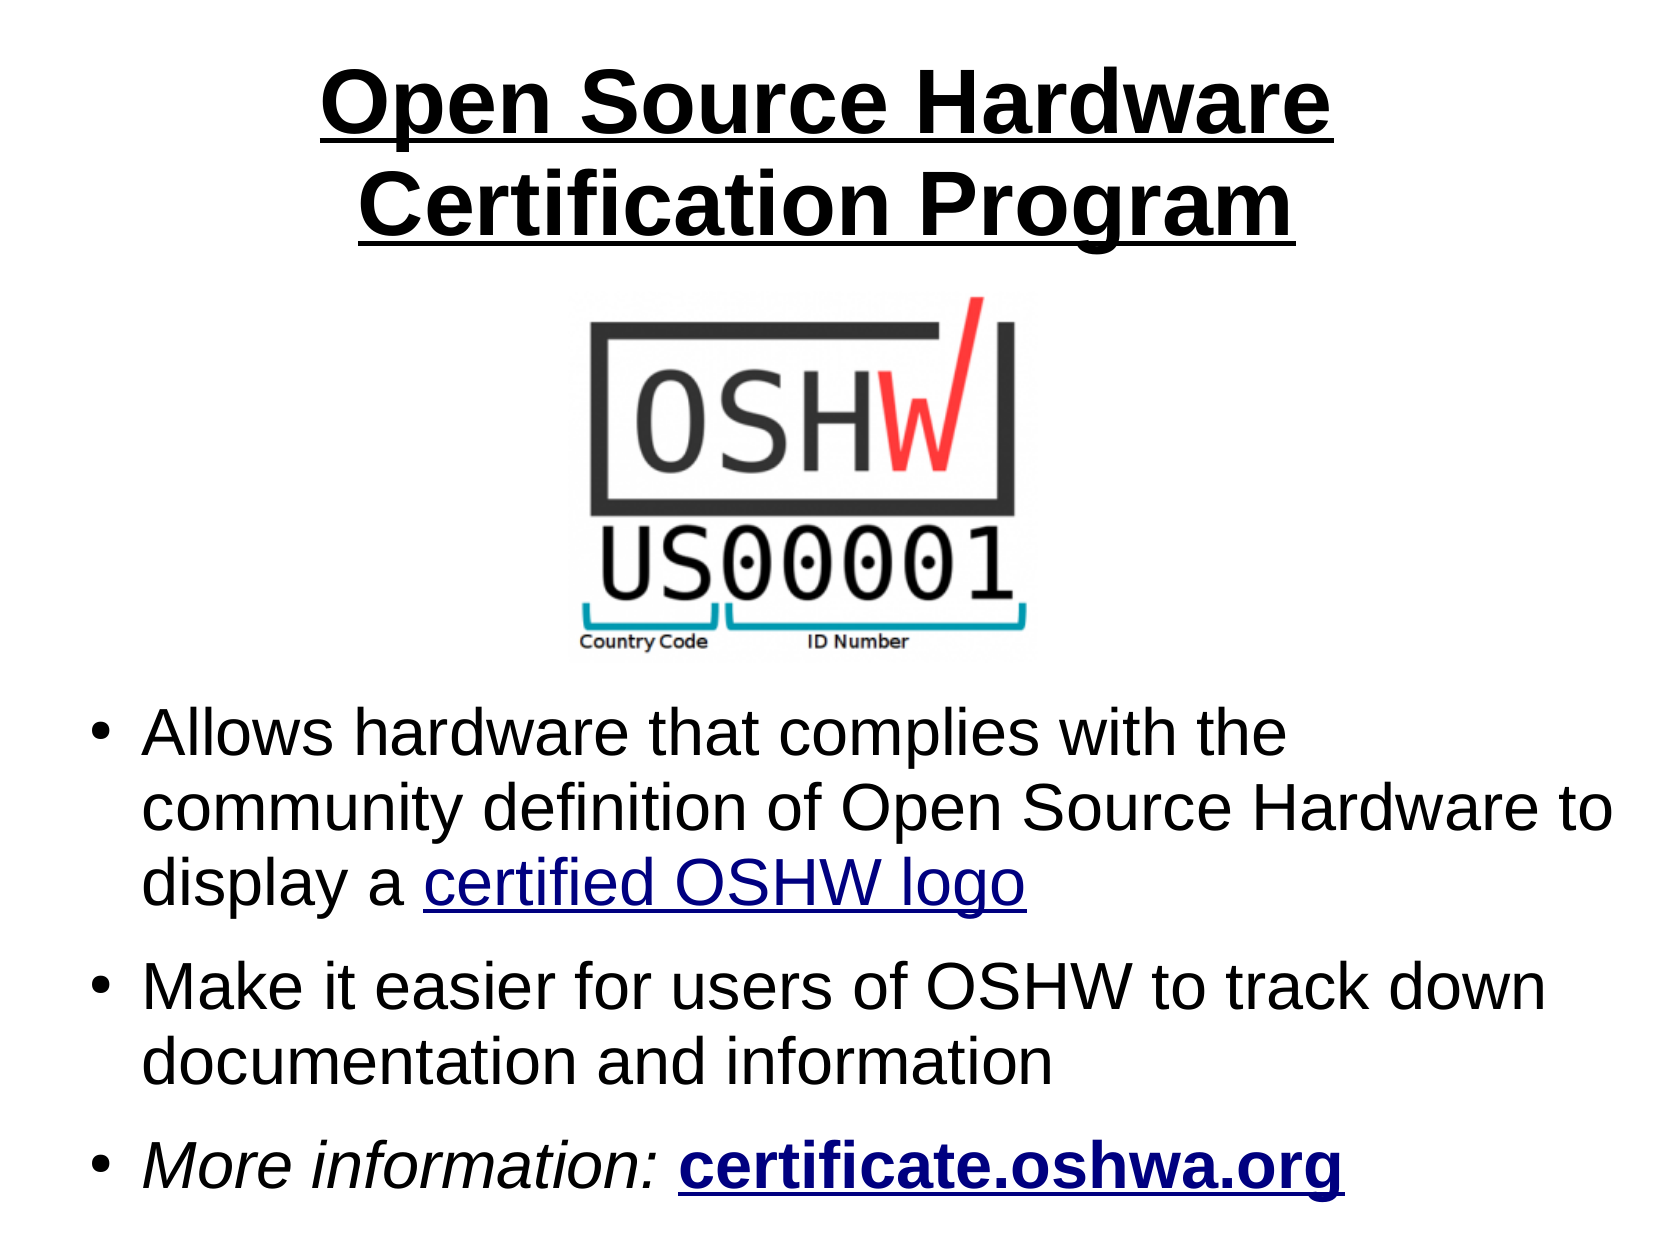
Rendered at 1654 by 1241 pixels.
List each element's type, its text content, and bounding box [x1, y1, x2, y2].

list Allows hardware that complies with the community definition of Open Source Hardware to display a certified OSHW logo Make it easier for users of OSHW to track down documentation and information More information: certificate.oshwa.org [67, 633, 1620, 1241]
title Open Source Hardware Certification Program [82, 49, 1571, 257]
picture [568, 291, 1038, 664]
